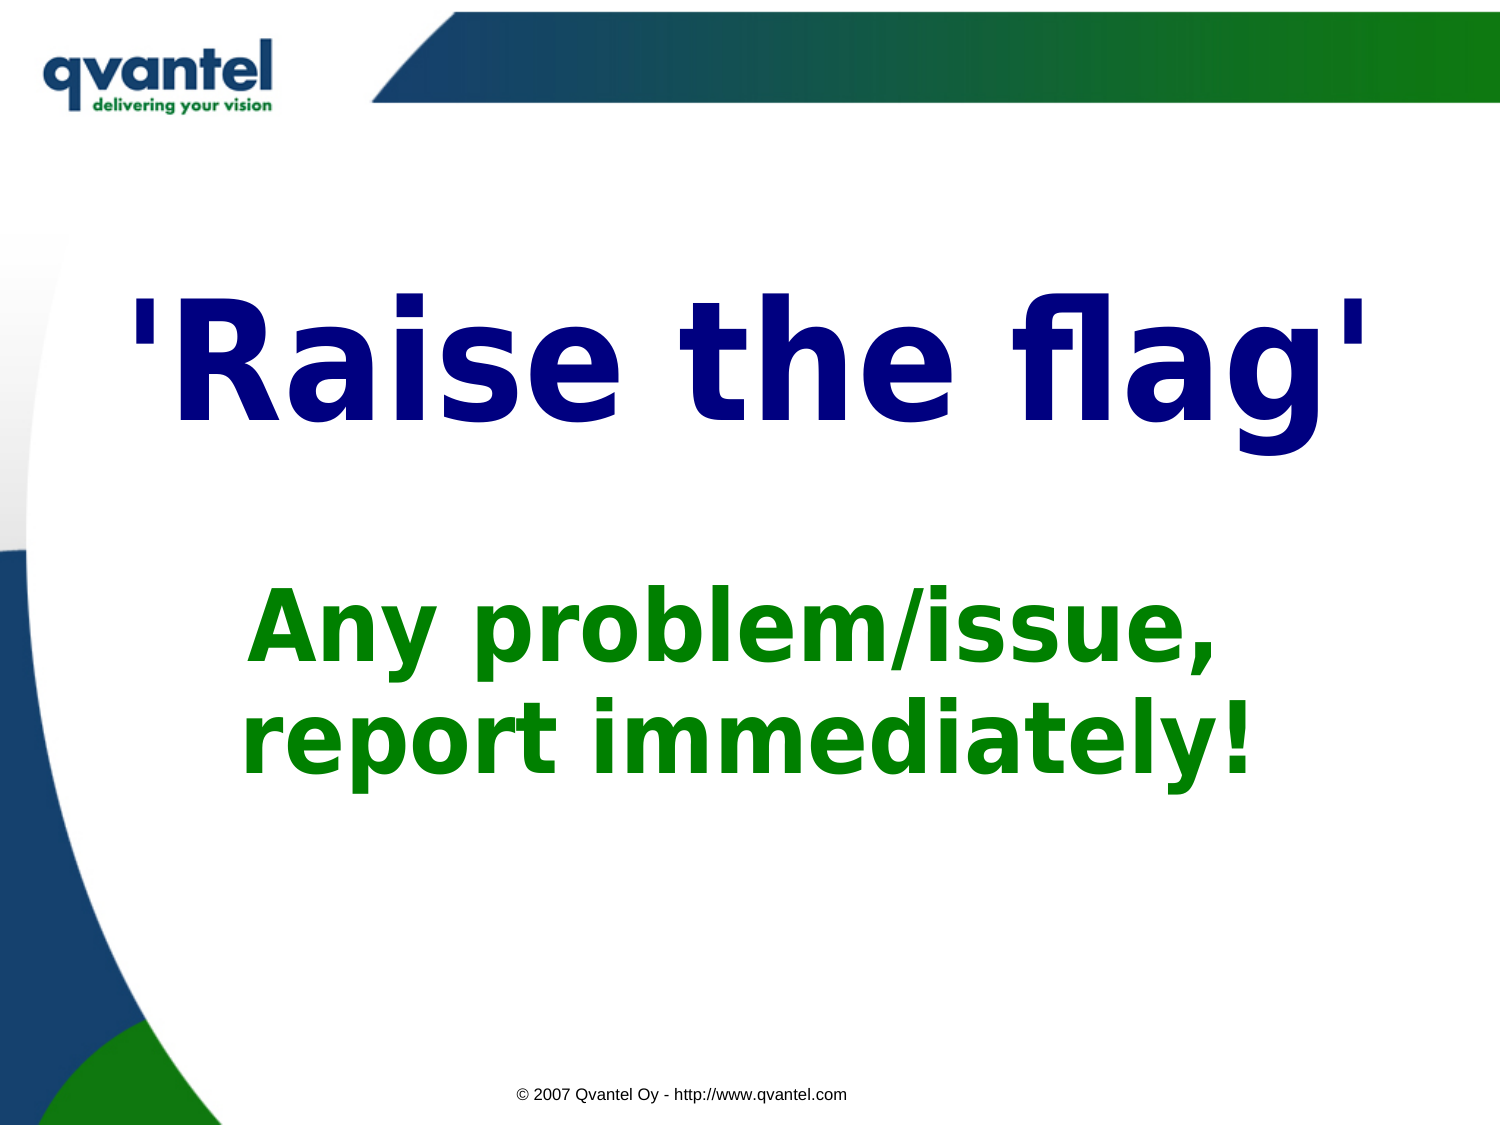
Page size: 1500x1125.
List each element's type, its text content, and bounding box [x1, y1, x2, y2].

text_box 'Raise the flag' Any problem/issue, report immediately! [75, 262, 1426, 901]
picture [0, 0, 1500, 1125]
